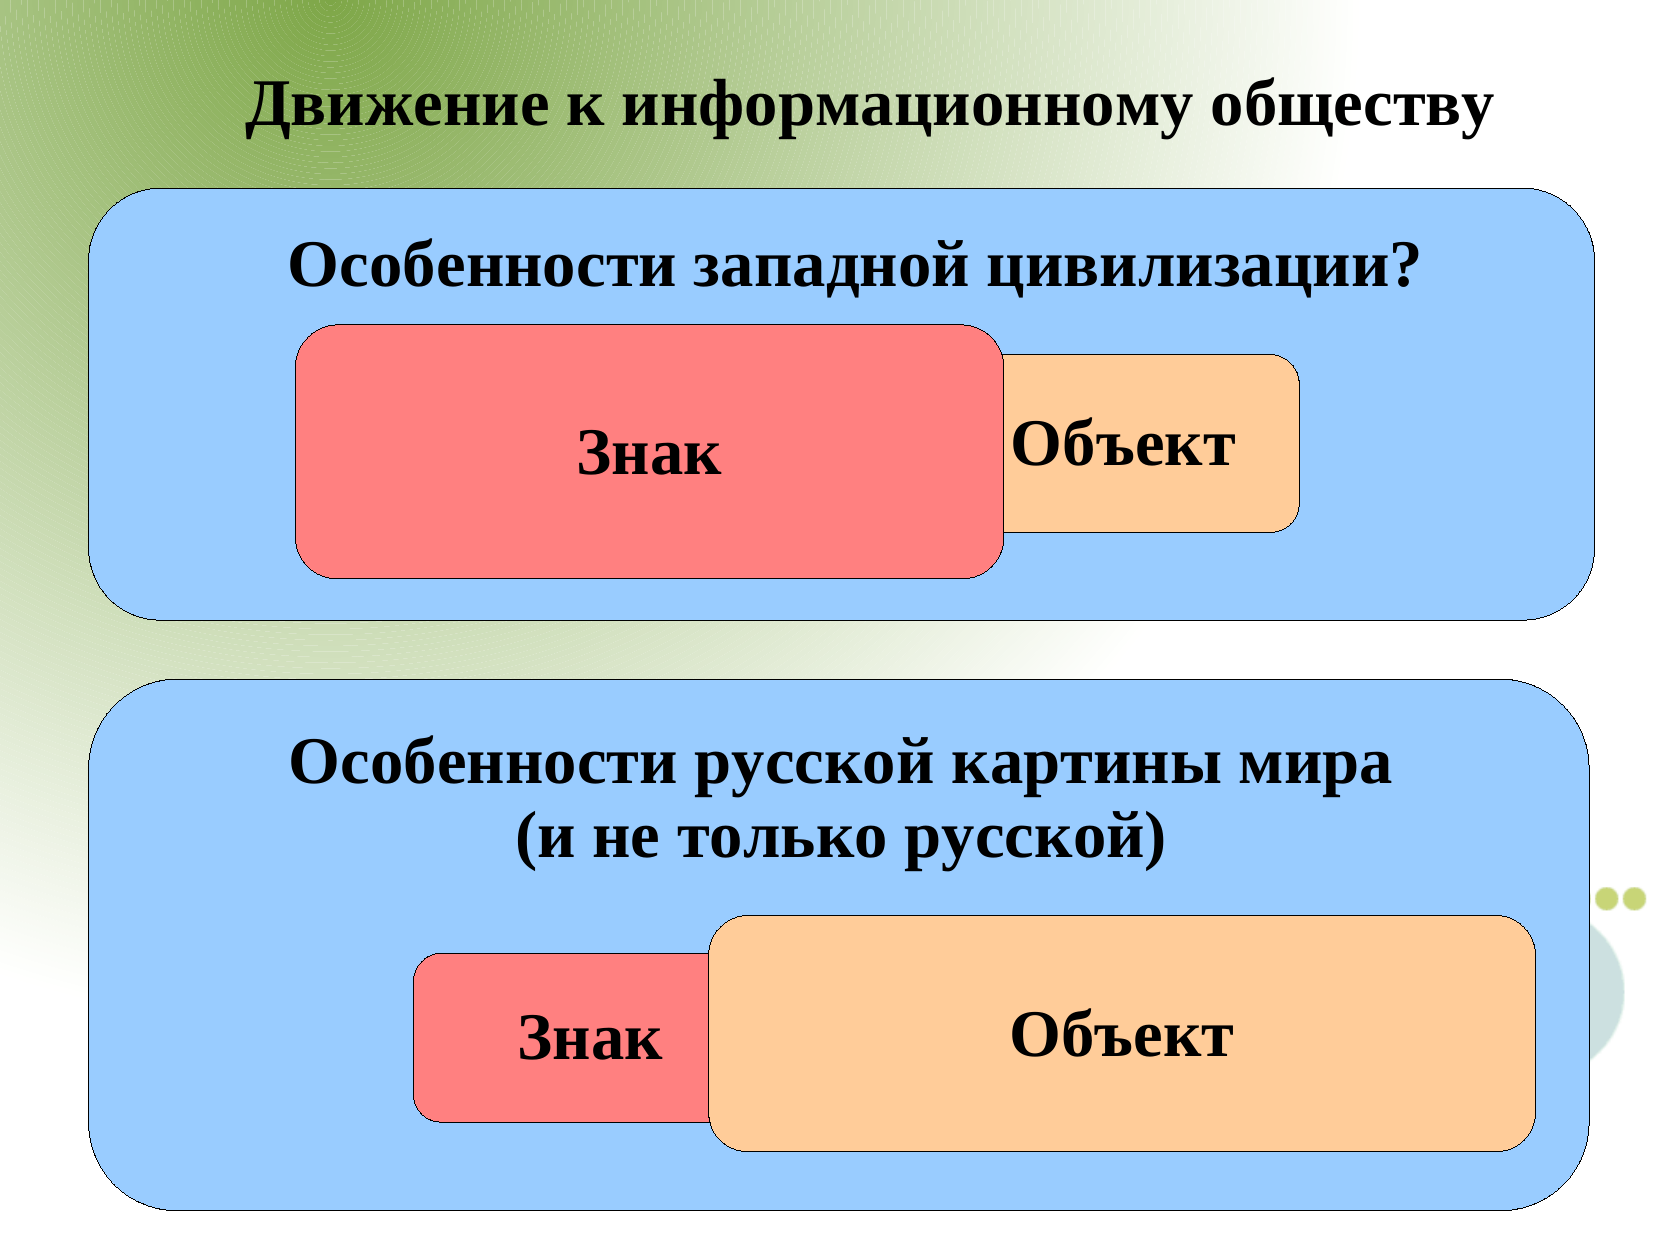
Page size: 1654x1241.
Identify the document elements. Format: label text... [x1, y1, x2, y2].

text_box Особенности русской картины мира (и не только русской) [147, 716, 1536, 971]
picture [1512, 792, 1654, 1211]
text_box Движение к информационному обществу [147, 58, 1595, 148]
text_box [88, 679, 1590, 1211]
text_box [88, 188, 1595, 621]
text_box Знак [295, 324, 1004, 579]
text_box Знак [413, 971, 709, 1123]
text_box Объект [708, 915, 1536, 1152]
text_box Особенности западной цивилизации? [206, 219, 1506, 309]
text_box Объект [1003, 354, 1300, 533]
